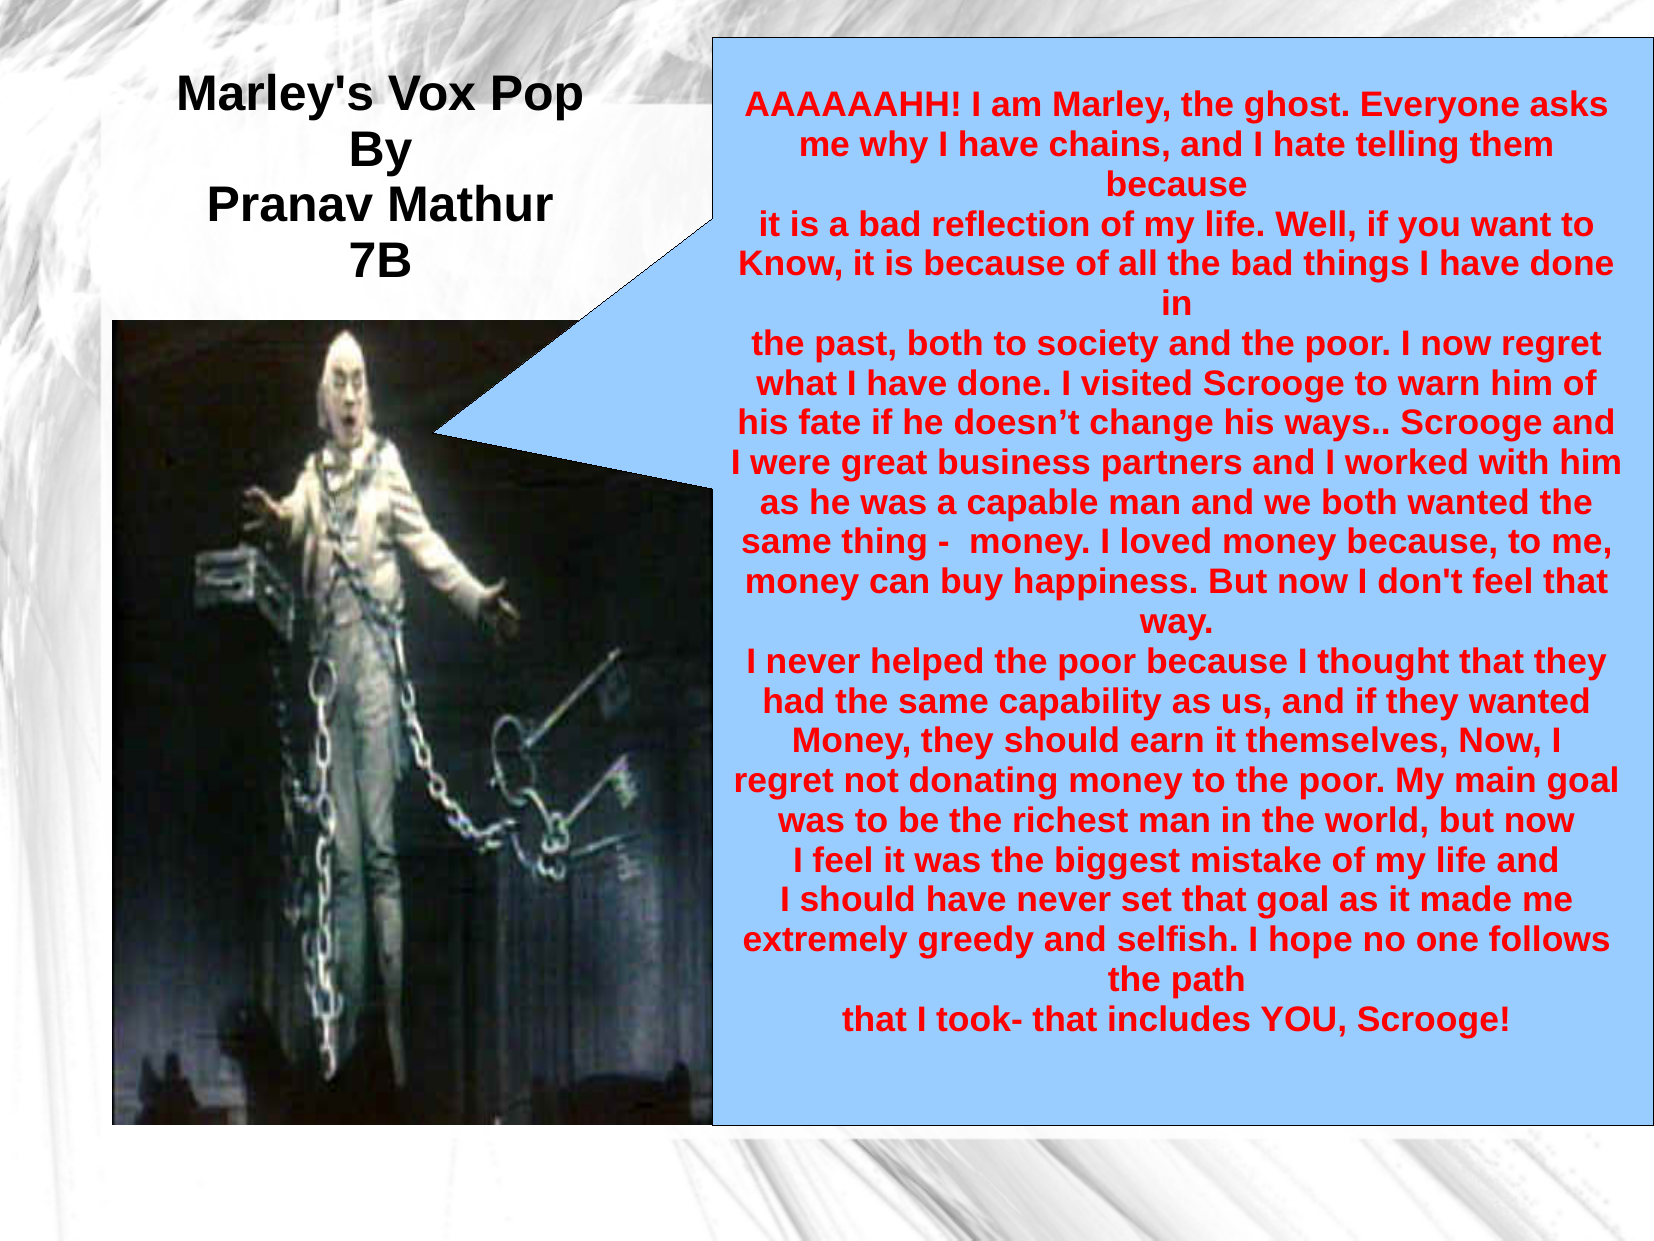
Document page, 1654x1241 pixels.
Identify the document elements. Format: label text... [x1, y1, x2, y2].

text_box [432, 305, 712, 489]
text_box Marley's Vox Pop By Pranav Mathur 7B [0, 57, 761, 305]
text_box [1642, 37, 1654, 1126]
text_box AAAAAAHH! I am Marley, the ghost. Everyone asks me why I have chains, and I hate telling them because it is a bad reflection of my life. Well, if you want to Know, it is because of all the bad things I have done in the past, both to society and the poor. I now regret what I have done. I visited Scrooge to warn him of his fate if he doesn’t change his ways.. Scrooge and I were great business partners and I worked with him as he was a capable man and we both wanted the same thing - money. I loved money because, to me, money can buy happiness. But now I don't feel that way. I never helped the poor because I thought that they had the same capability as us, and if they wanted Money, they should earn it themselves, Now, I regret not donating money to the poor. My main goal was to be the richest man in the world, but now I feel it was the biggest mistake of my life and I should have never set that goal as it made me extremely greedy and selfish. I hope no one follows the path that I took- that includes YOU, Scrooge! [712, 37, 1642, 1126]
picture [112, 320, 712, 1126]
